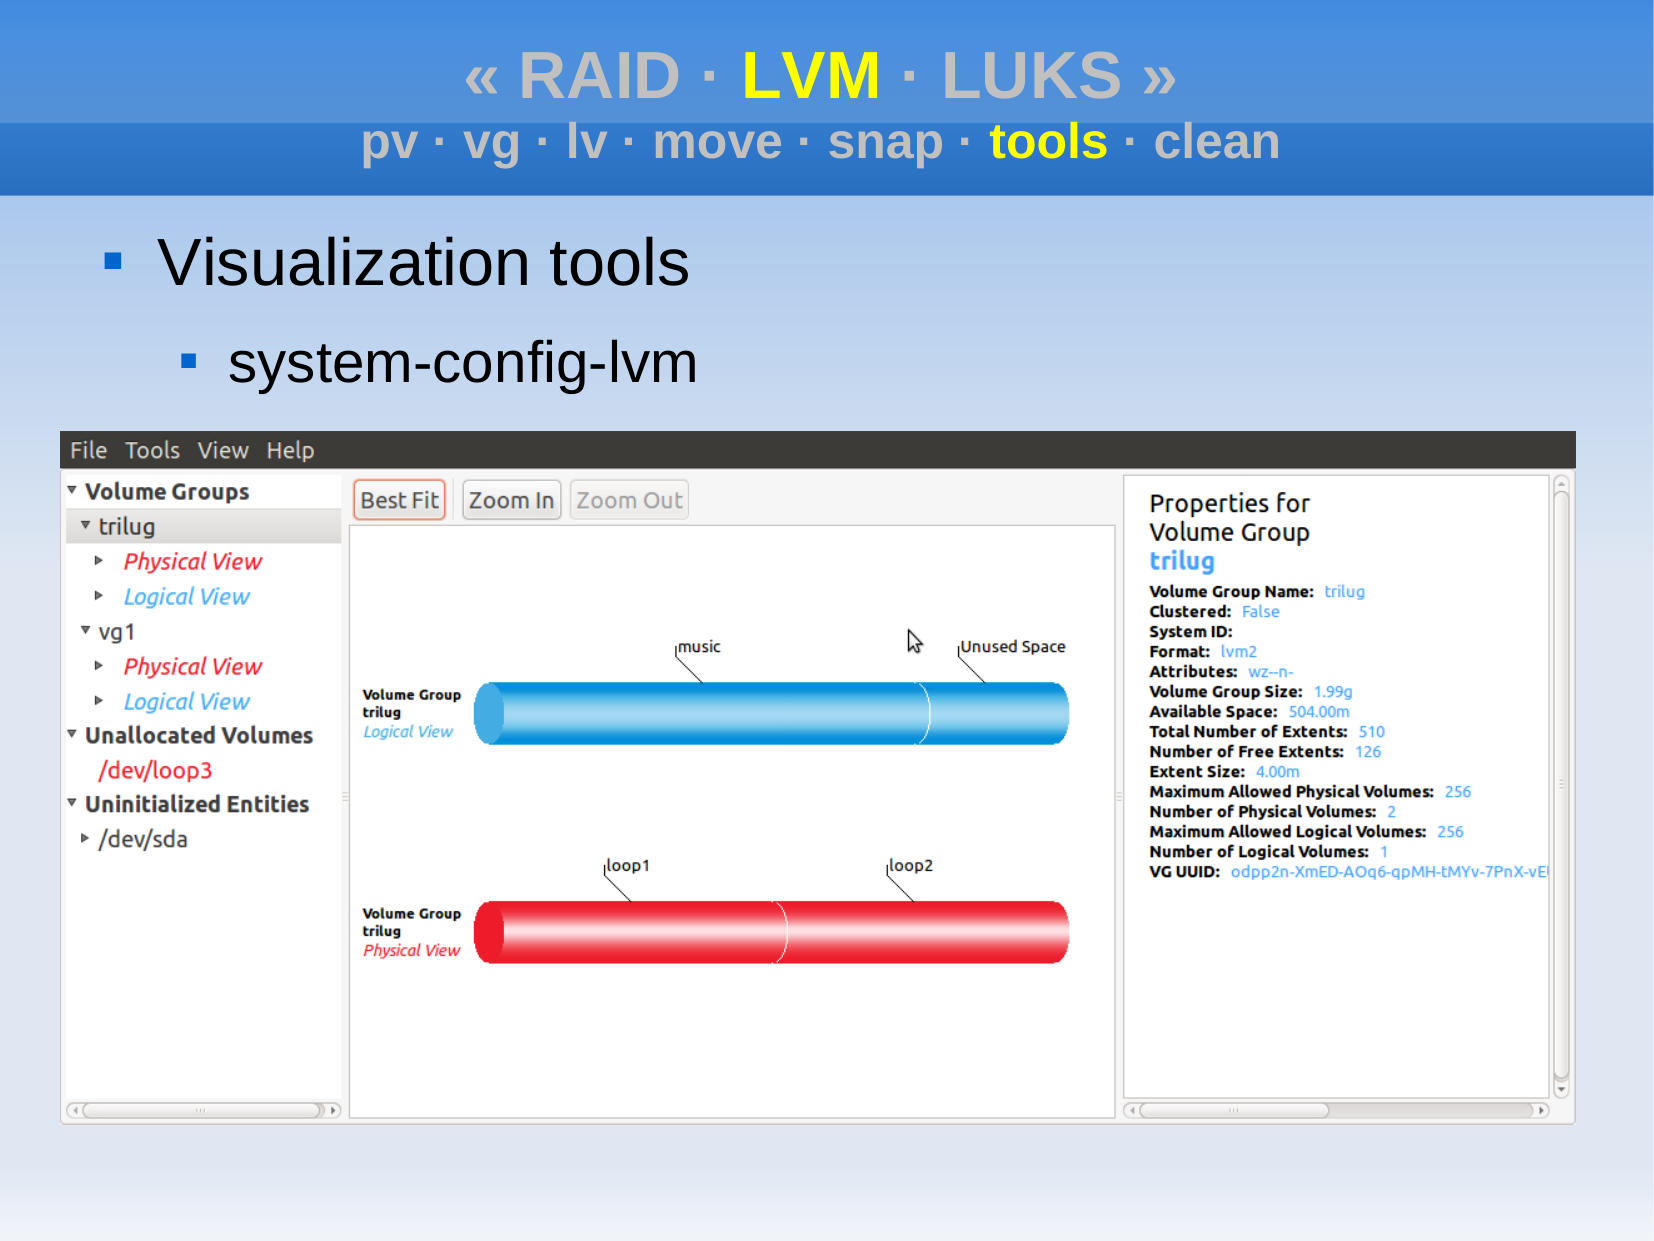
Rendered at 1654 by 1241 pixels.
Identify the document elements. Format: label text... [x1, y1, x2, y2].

list Visualization tools system-config-lvm [86, 225, 1576, 395]
title « RAID · LVM · LUKS » pv · vg · lv · move · snap · tools · clean [76, 0, 1565, 208]
picture [0, 0, 1654, 1241]
